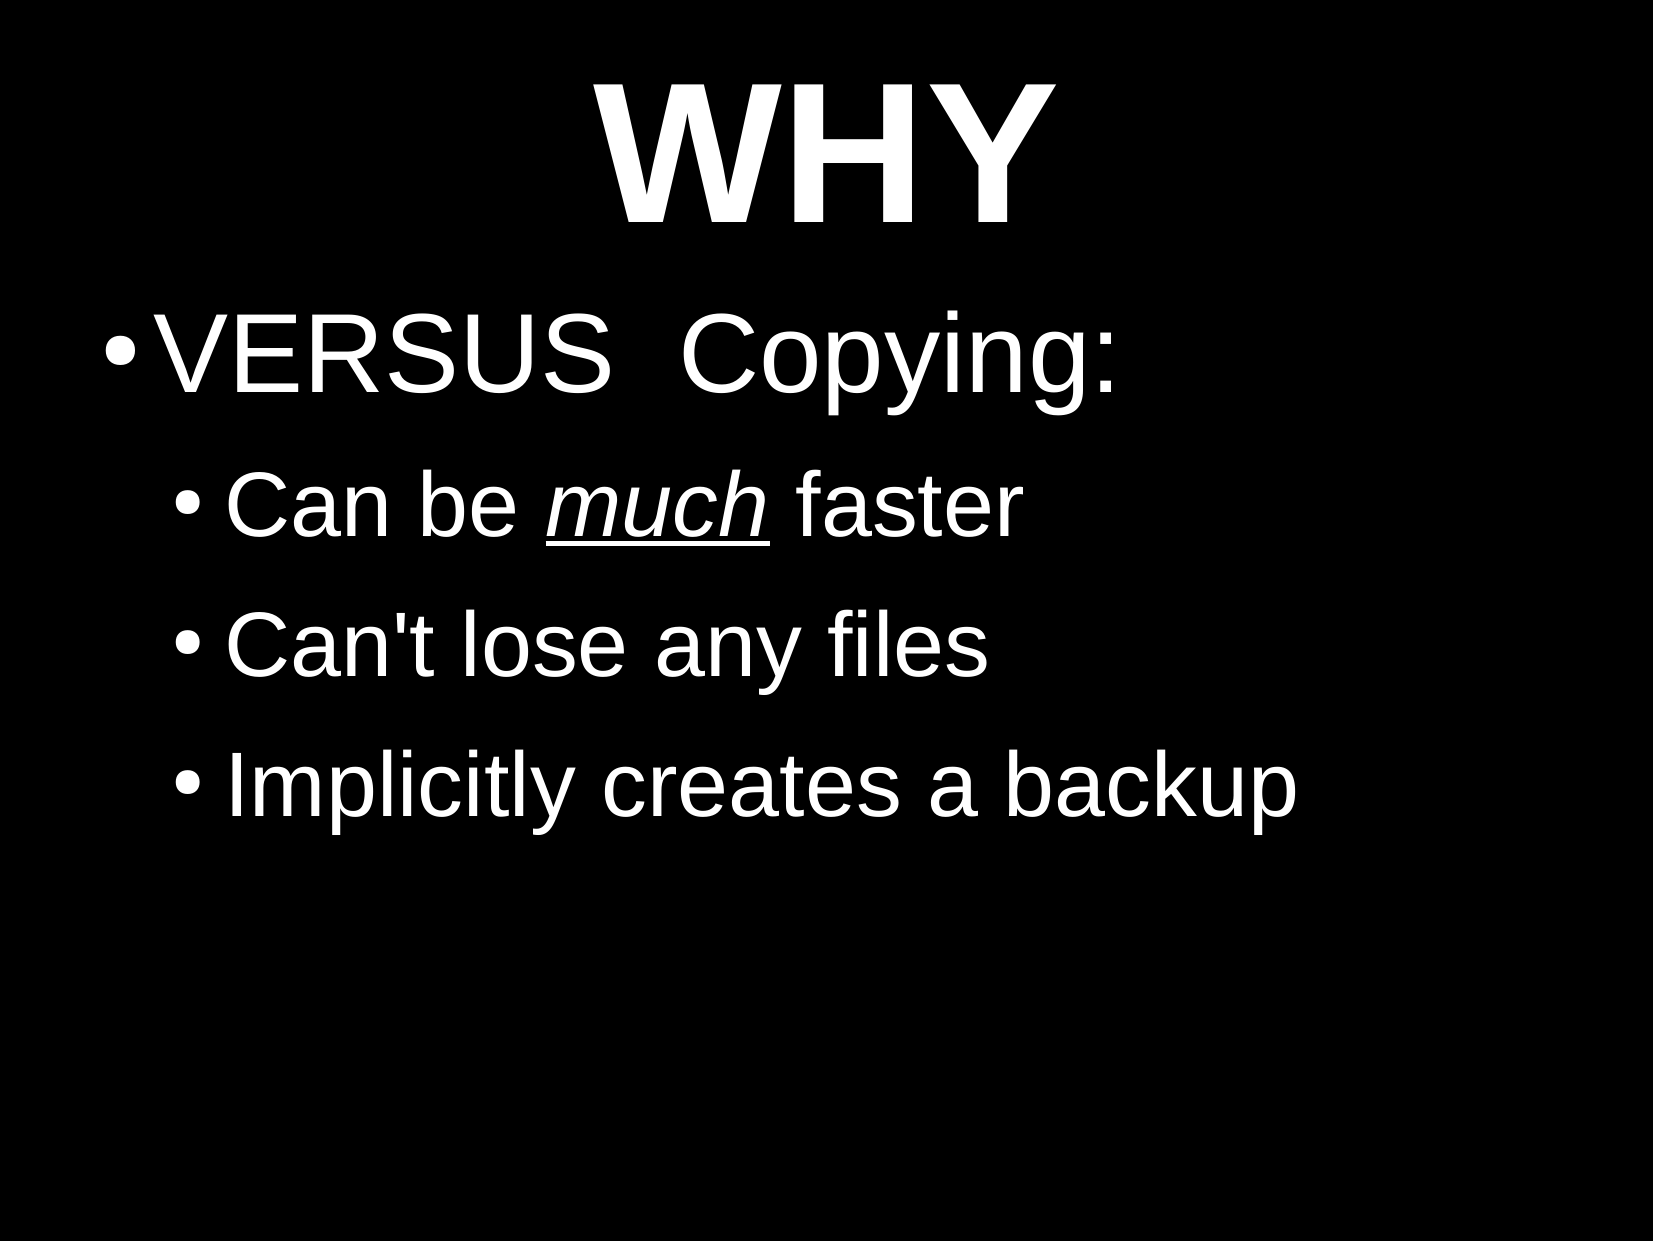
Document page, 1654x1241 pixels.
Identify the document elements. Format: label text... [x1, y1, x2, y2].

list VERSUS Copying: Can be much faster Can't lose any files Implicitly creates a backup [82, 290, 1571, 1095]
title WHY [82, 41, 1571, 265]
